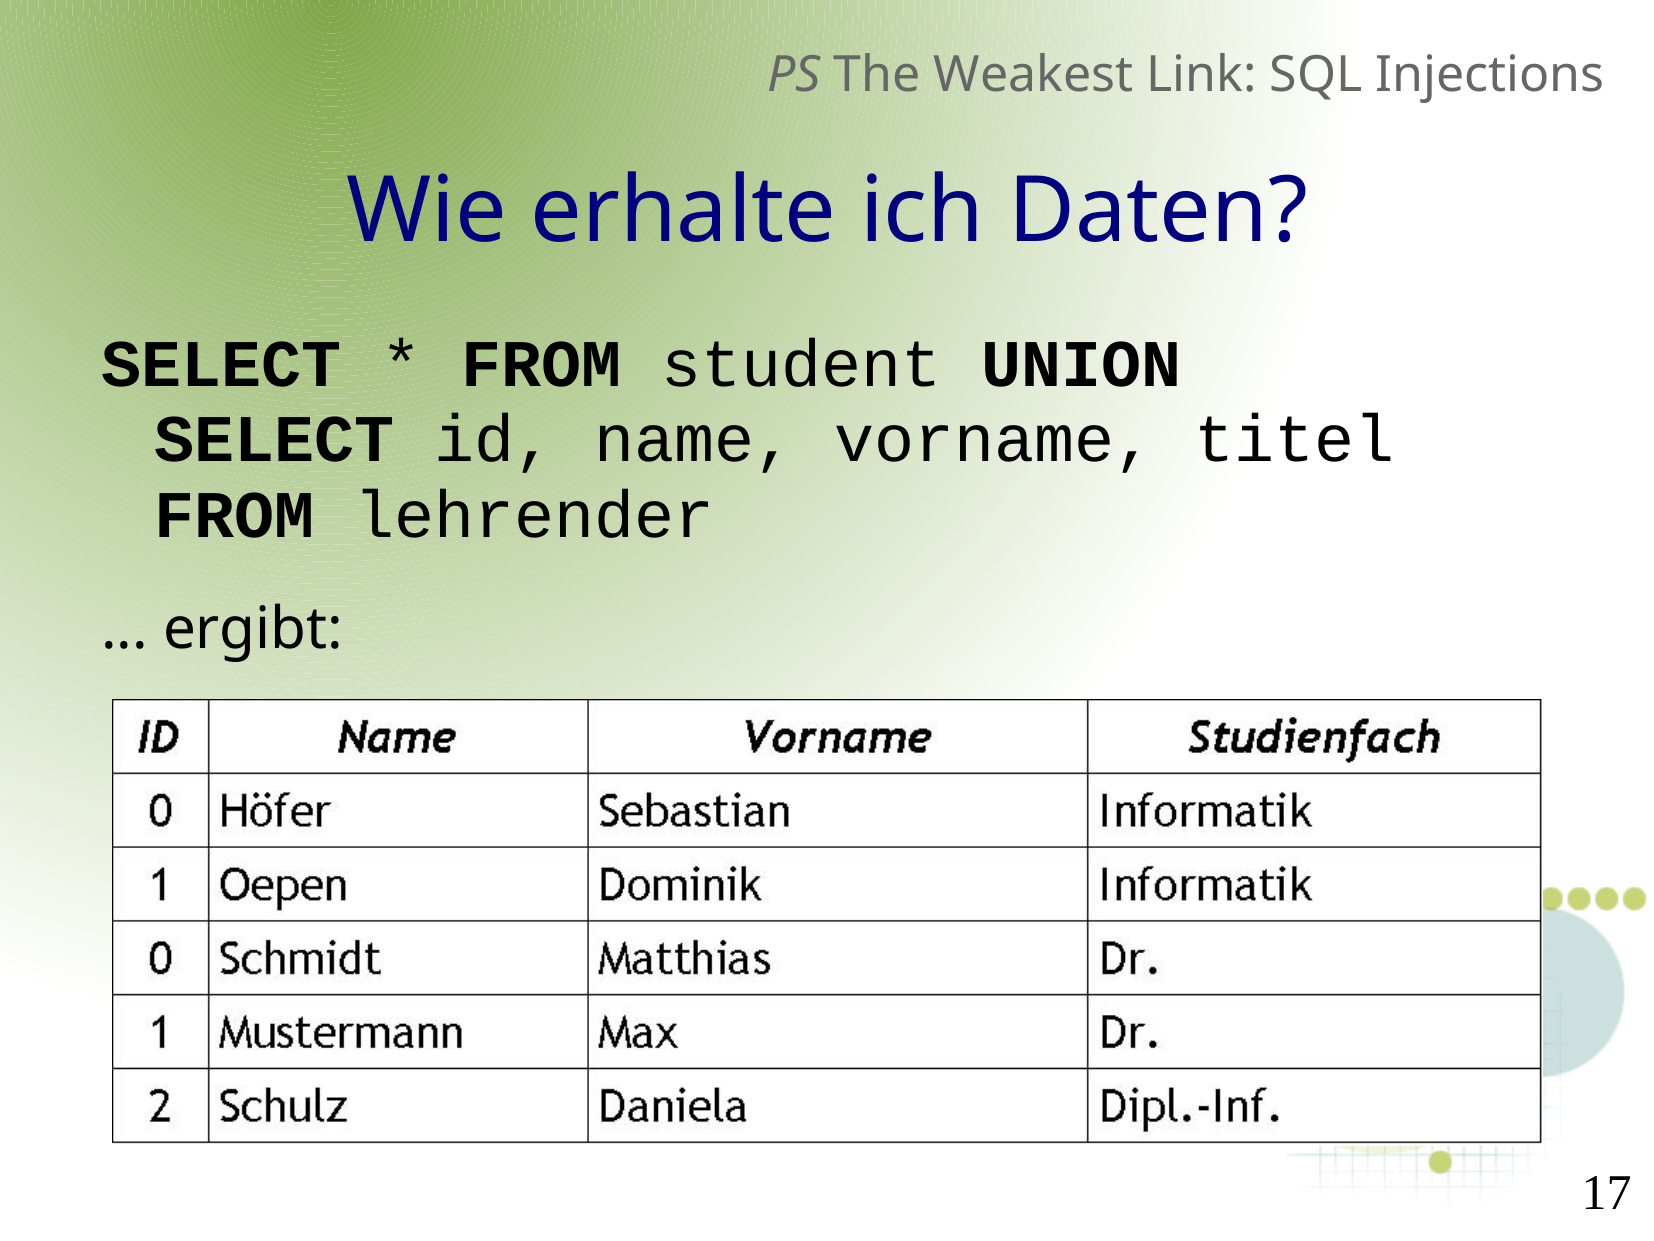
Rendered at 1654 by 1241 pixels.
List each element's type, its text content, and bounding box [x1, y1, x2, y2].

picture [112, 699, 1654, 1211]
list SELECT * FROM student UNION SELECT id, name, vorname, titel FROM lehrender ... ergibt: [83, 330, 1583, 741]
title Wie erhalte ich Daten? [121, 102, 1534, 311]
